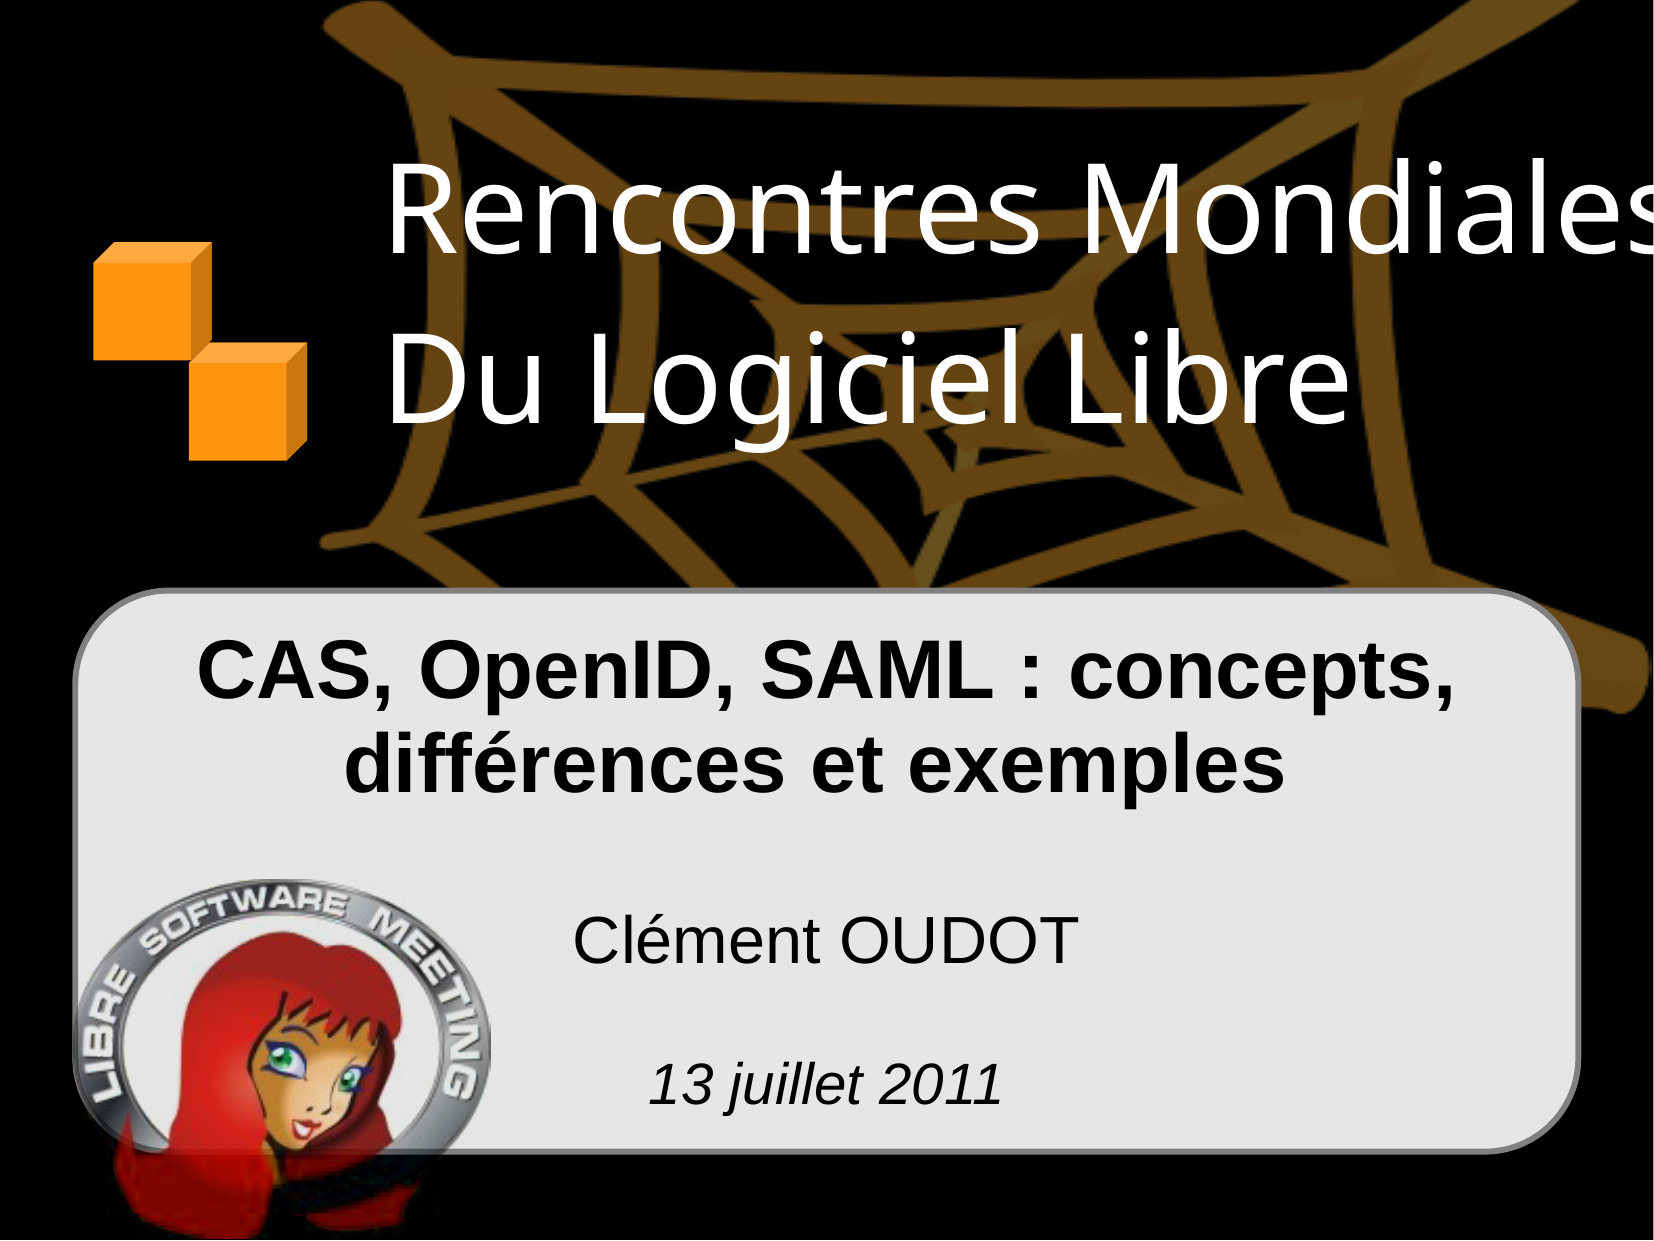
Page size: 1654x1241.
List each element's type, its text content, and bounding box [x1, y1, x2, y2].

picture [73, 879, 491, 1239]
text_box CAS, OpenID, SAML : concepts, différences et exemples Clément OUDOT 13 juillet 2011 [162, 616, 1491, 1129]
text_box [93, 242, 212, 361]
text_box [188, 342, 308, 461]
text_box [75, 590, 1579, 1152]
text_box Rencontres Mondiales Du Logiciel Libre [366, 112, 1617, 518]
